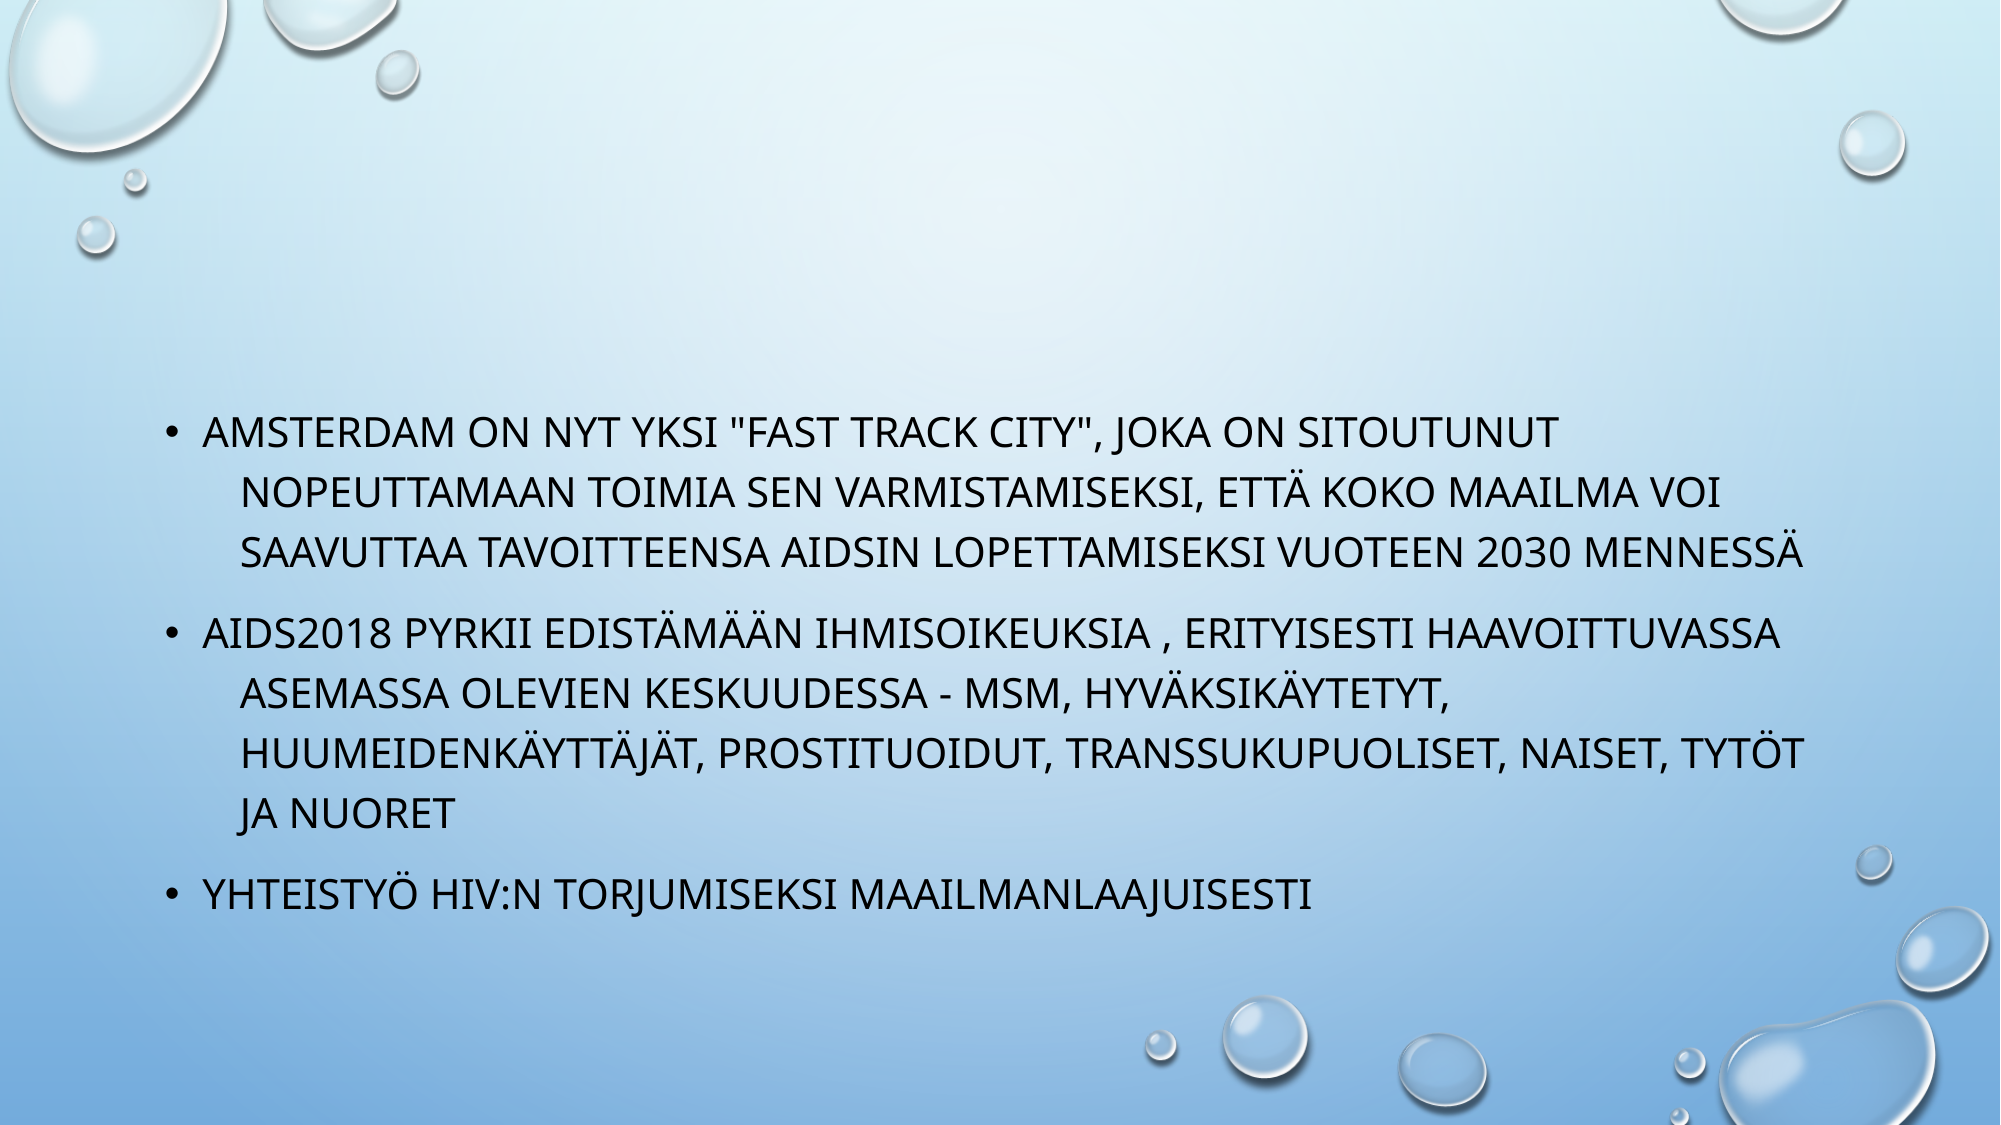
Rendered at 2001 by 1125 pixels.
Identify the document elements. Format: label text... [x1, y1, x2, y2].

list Amsterdam on nyt yksi "Fast Track City", joka on sitoutunut nopeuttamaan toimia sen varmistamiseksi, että koko maailma voi saavuttaa tavoitteensa aidsin lopettamiseksi vuoteen 2030 mennessä AIDS2018 pyrkii edistämään ihmisoikeuksiA , erityisesti haavoittuvassa asemassa olevien keskuudessa - MSM, HYVäksikäytetyt, huumeidenkäyttäjät, prostituoidut, transsukupuoliset, naiset, tytöt ja Nuoret Yhteistyö HIV:n torjumiseksi maailmanlaajuisesti [149, 388, 1850, 950]
